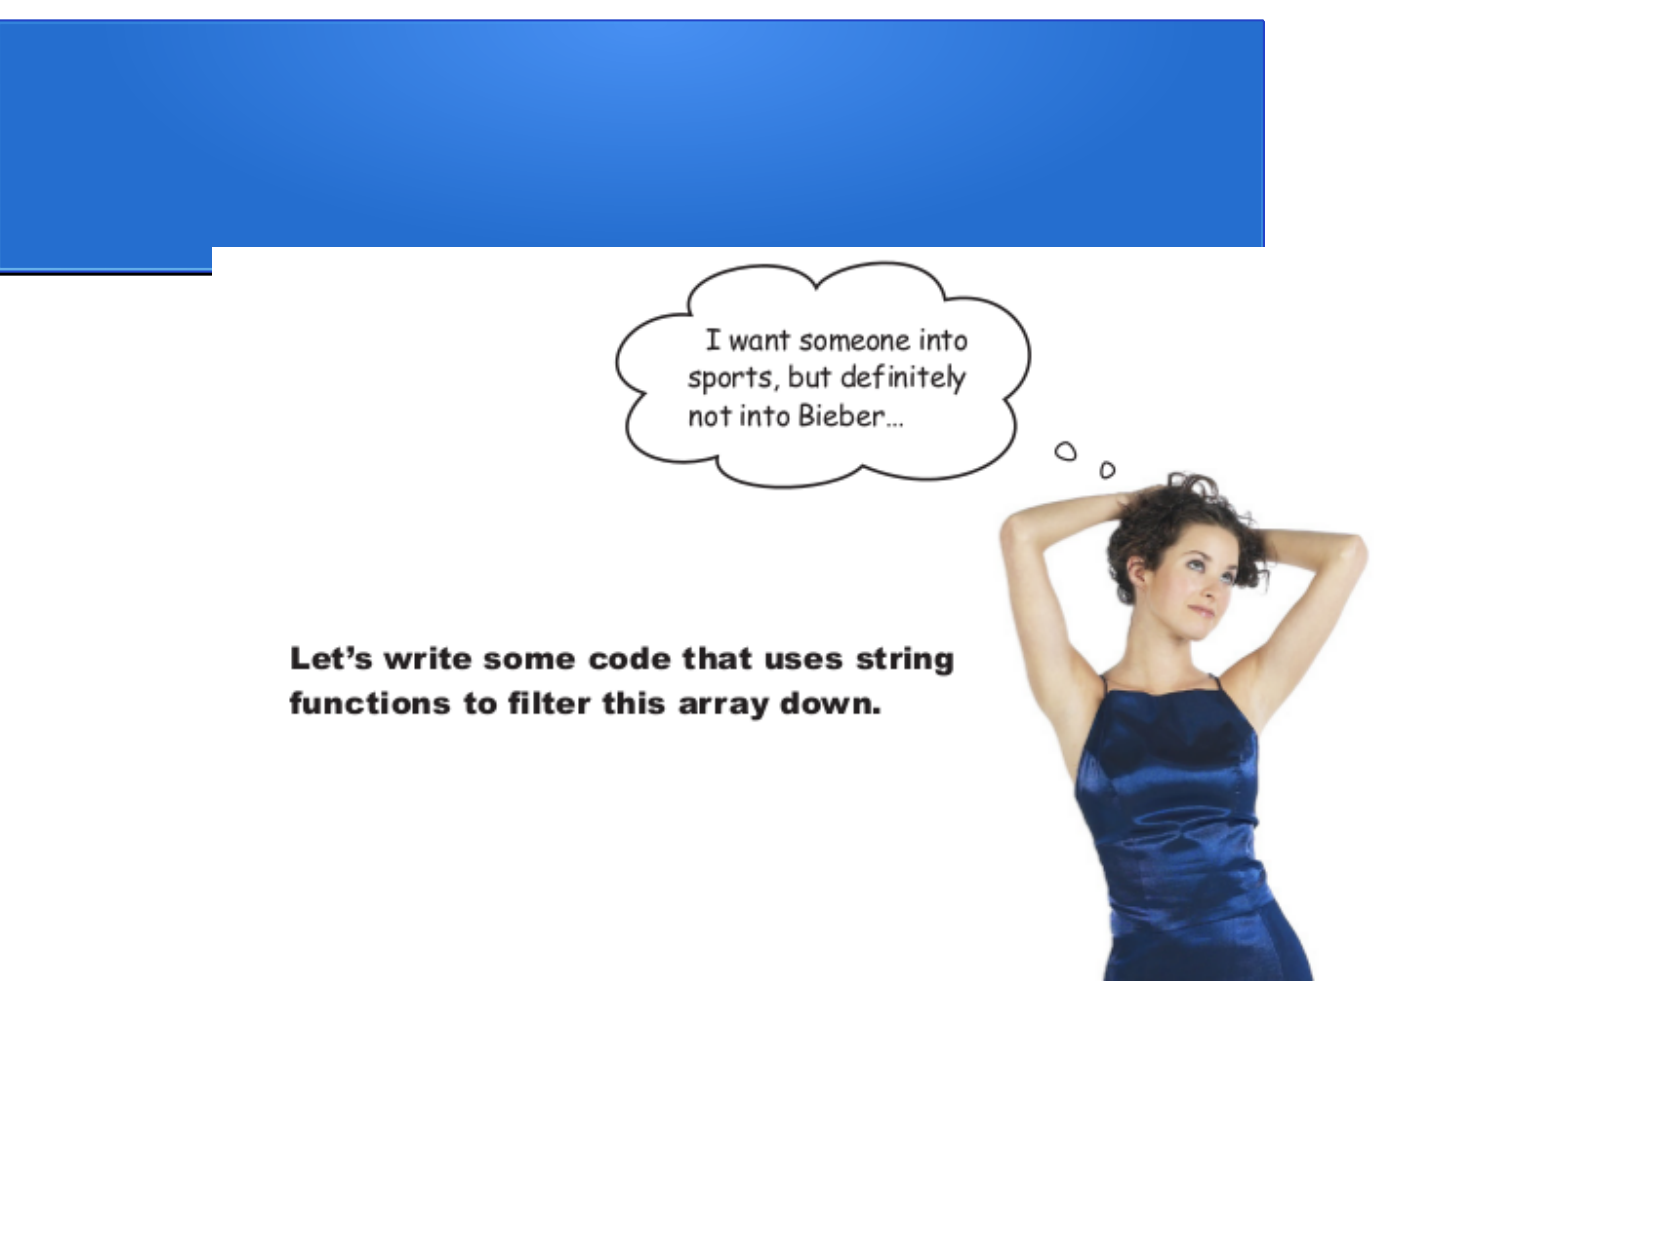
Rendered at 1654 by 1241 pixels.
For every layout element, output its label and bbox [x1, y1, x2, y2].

picture [212, 247, 1430, 981]
